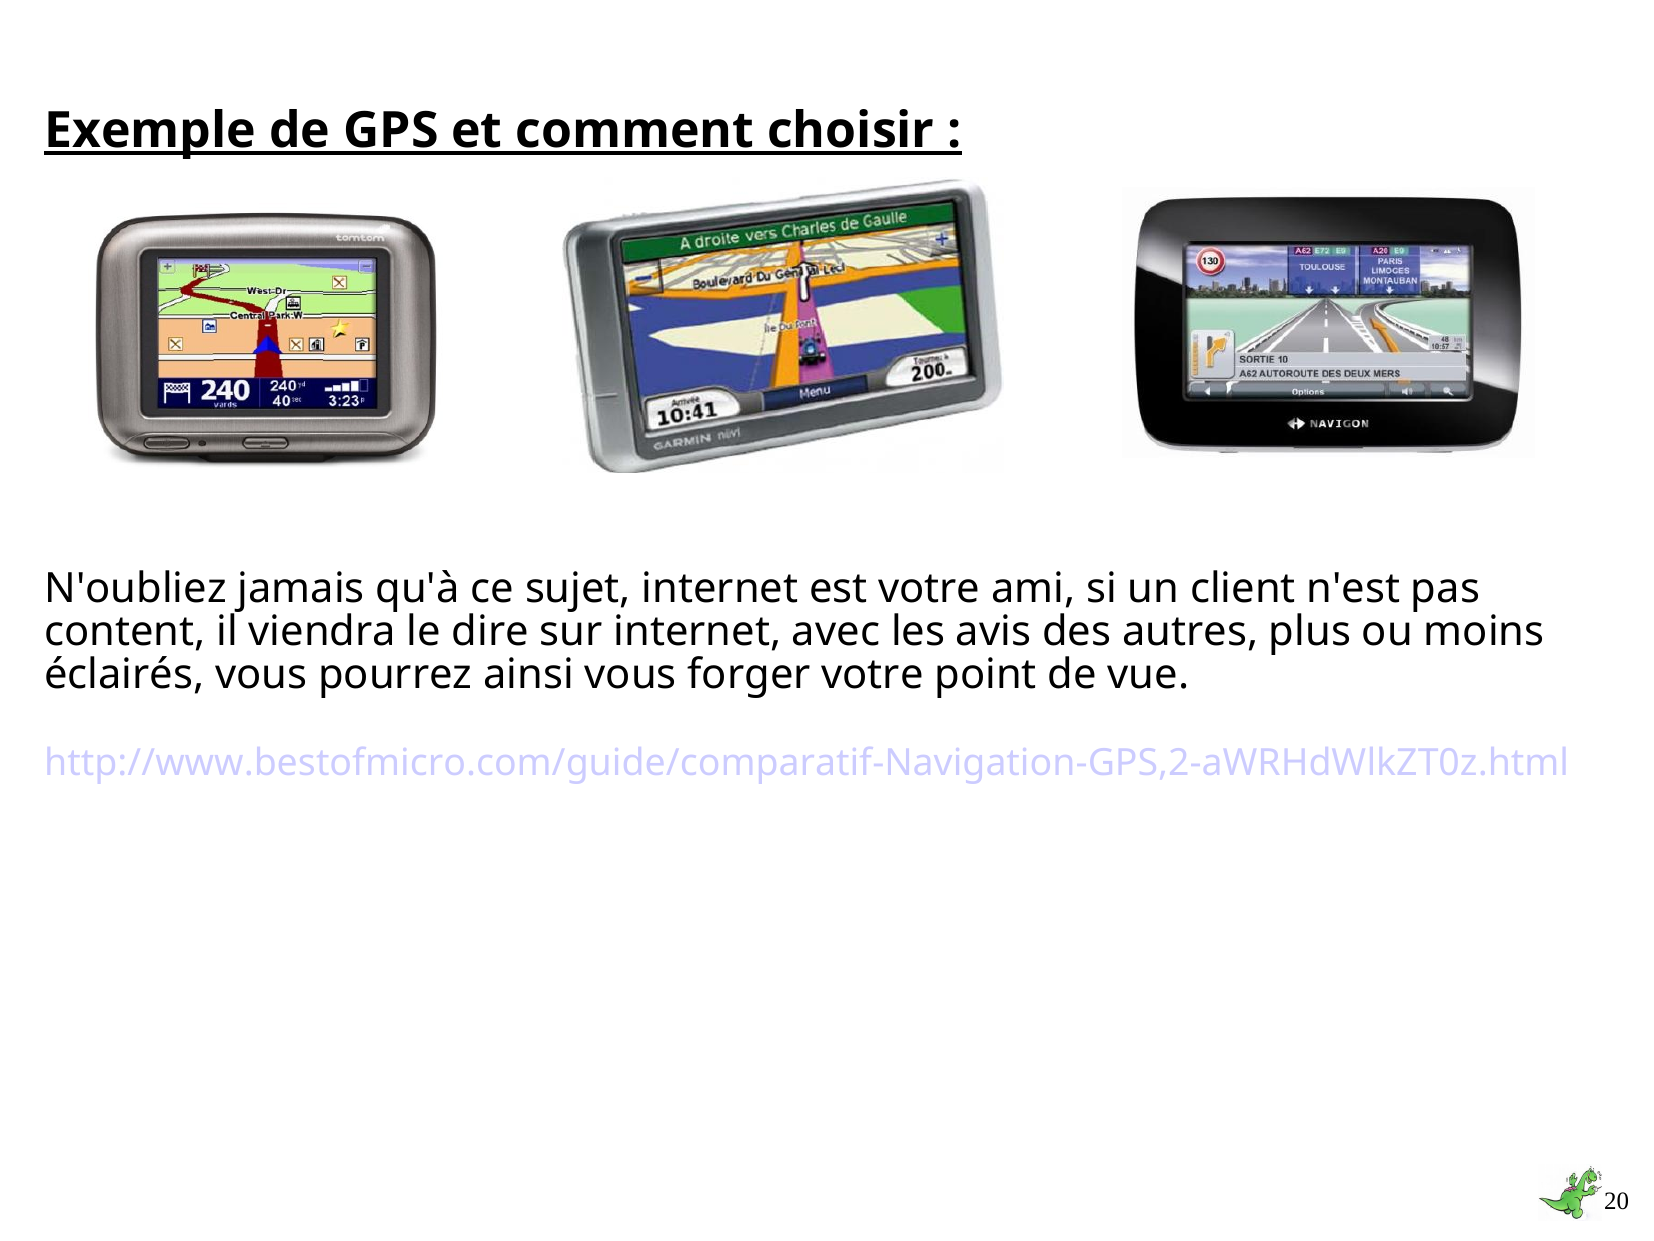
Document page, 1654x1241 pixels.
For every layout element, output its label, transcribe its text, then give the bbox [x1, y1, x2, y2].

picture [88, 177, 443, 502]
picture [1122, 180, 1536, 473]
picture [1538, 1164, 1602, 1221]
picture [562, 177, 1004, 473]
text_box Exemple de GPS et comment choisir : N'oubliez jamais qu'à ce sujet, internet est votre ami, si un client n'est pas content, il viendra le dire sur internet, avec les avis des autres, plus ou moins éclairés, vous pourrez ainsi vous forger votre point de vue. http://www.bestofmicro.com/guide/comparatif-Navigation-GPS,2-aWRHdWlkZT0z.html [29, 59, 1624, 894]
text_box 20 [1604, 1187, 1633, 1215]
